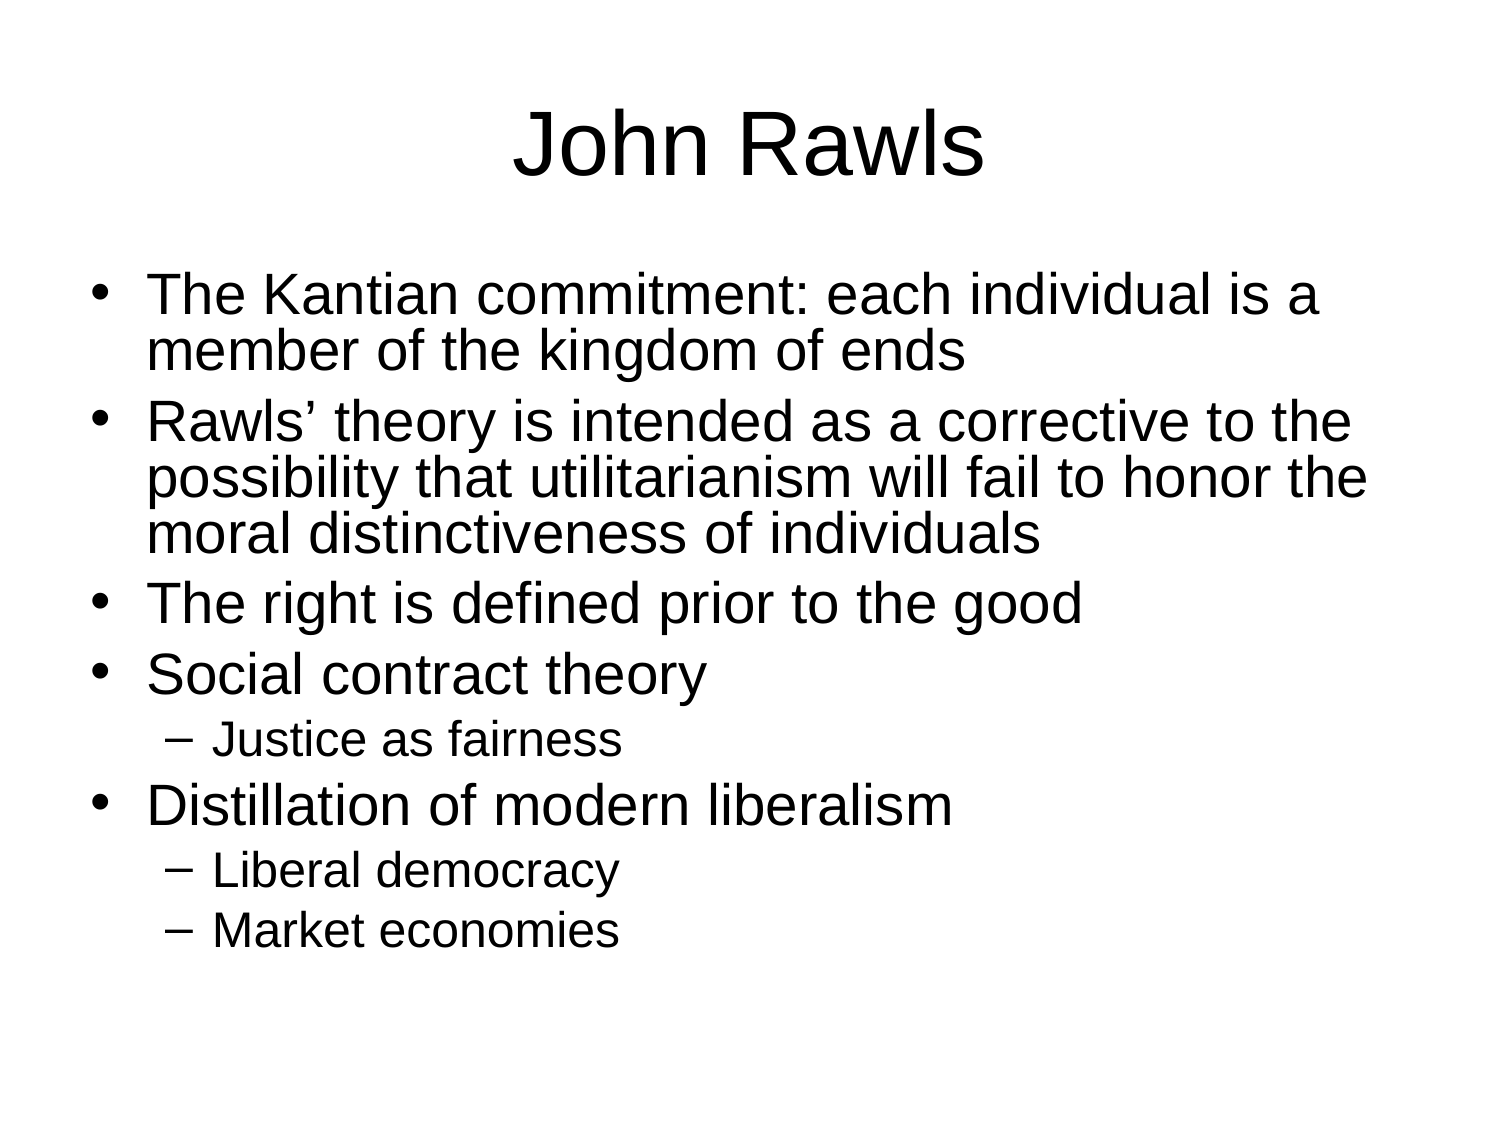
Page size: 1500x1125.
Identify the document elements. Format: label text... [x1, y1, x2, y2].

list The Kantian commitment: each individual is a member of the kingdom of ends Rawls’ theory is intended as a corrective to the possibility that utilitarianism will fail to honor the moral distinctiveness of individuals The right is defined prior to the good Social contract theory Justice as fairness Distillation of modern liberalism Liberal democracy Market economies [75, 262, 1426, 1033]
title John Rawls [75, 45, 1426, 233]
